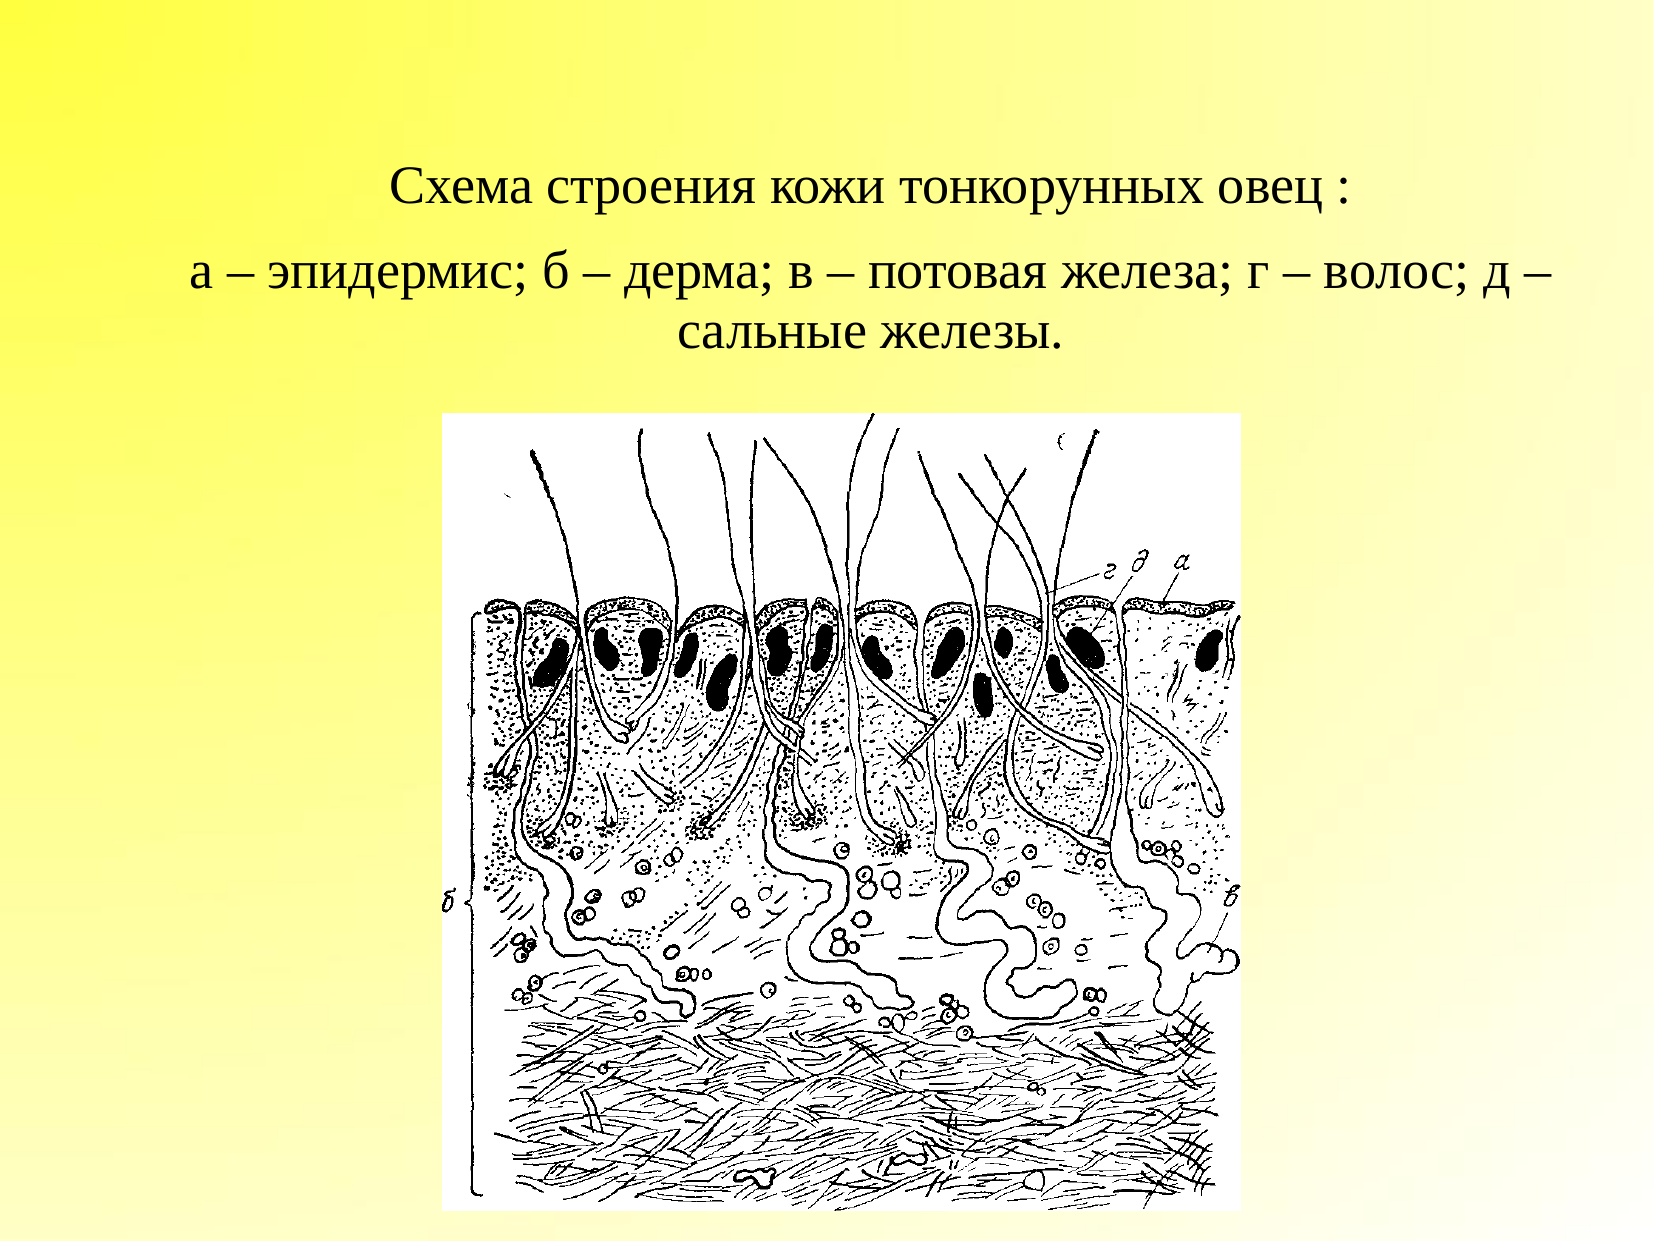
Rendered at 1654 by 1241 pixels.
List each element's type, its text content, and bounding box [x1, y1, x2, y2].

picture [0, 0, 1654, 1241]
text_box Схема строения кожи тонкорунных овец : а – эпидермис; б – дерма; в – потовая железа; г – волос; д – сальные железы. [118, 147, 1625, 419]
